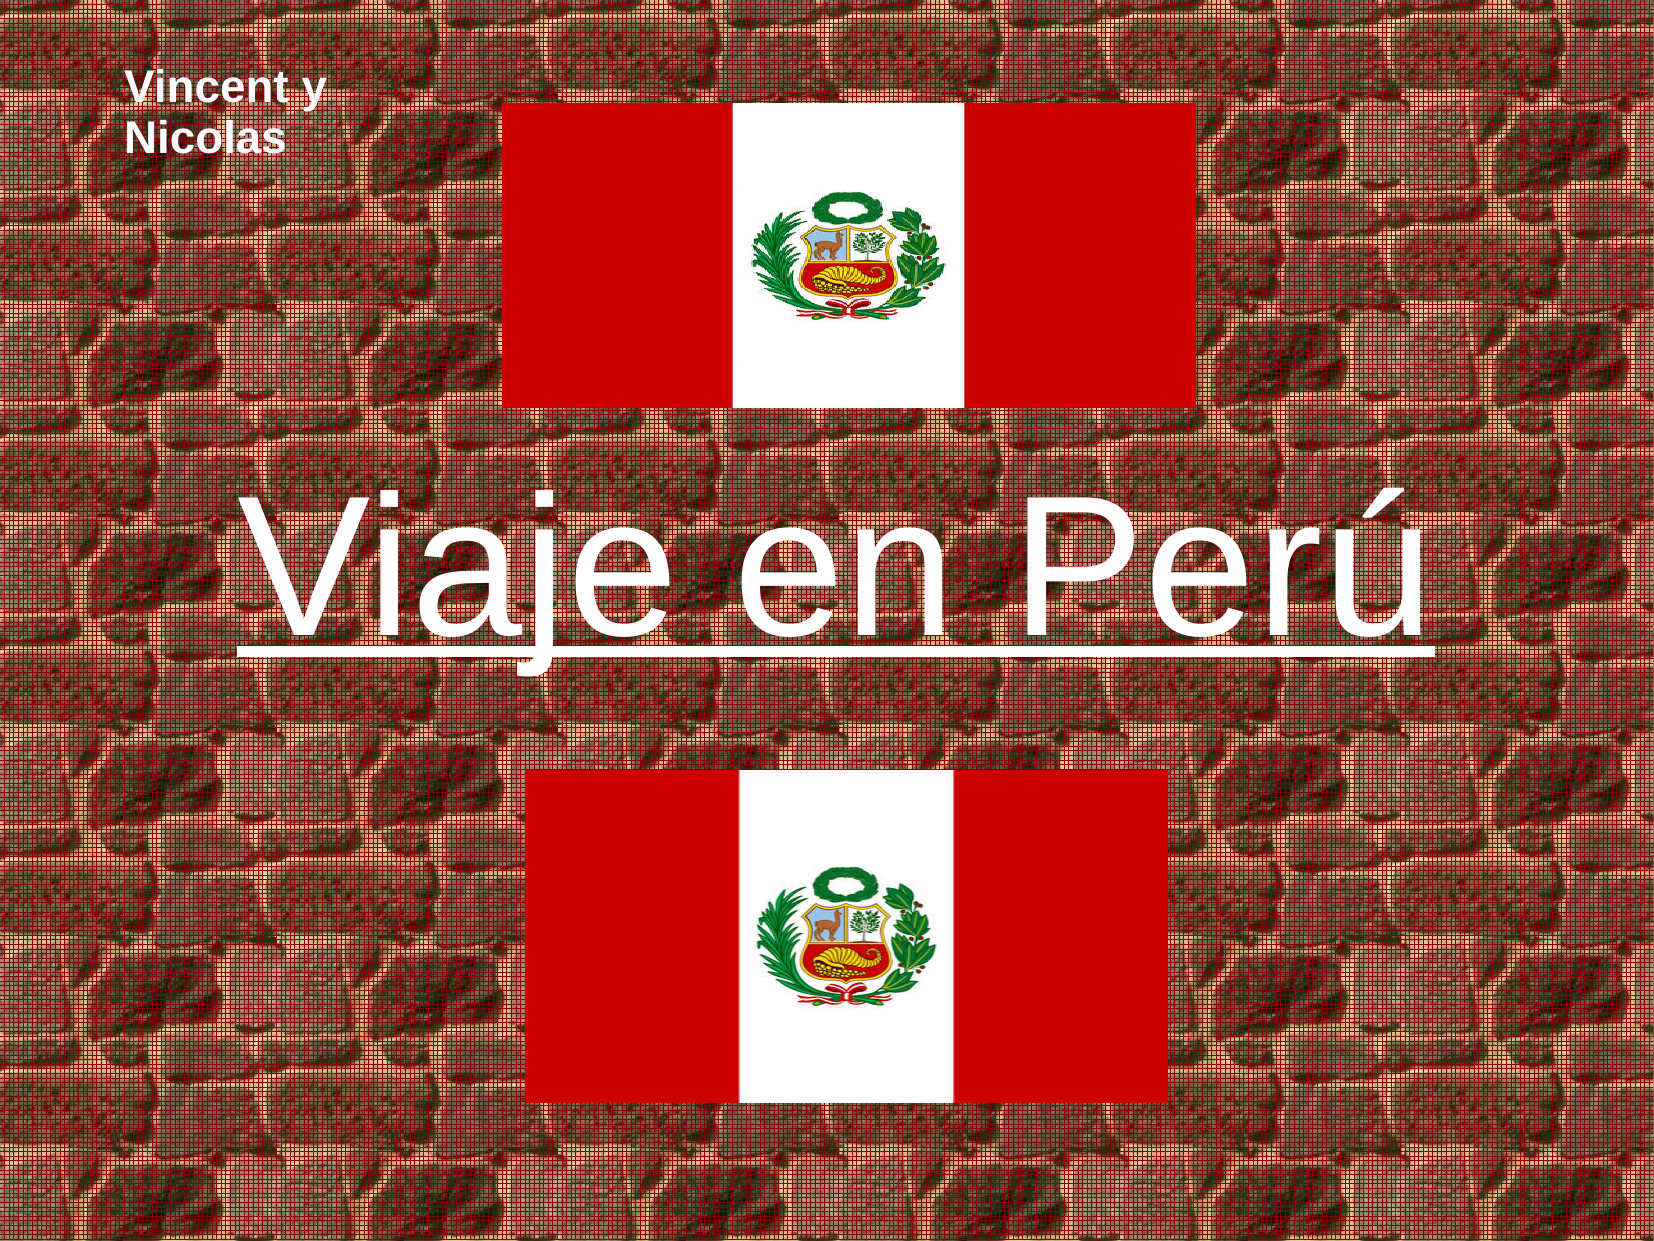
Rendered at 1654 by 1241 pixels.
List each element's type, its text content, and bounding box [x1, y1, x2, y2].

text_box Vincent y Nicolas [109, 53, 425, 173]
text_box Viaje en Perú [0, 0, 1654, 1241]
picture [525, 770, 1168, 1103]
picture [502, 103, 1196, 408]
